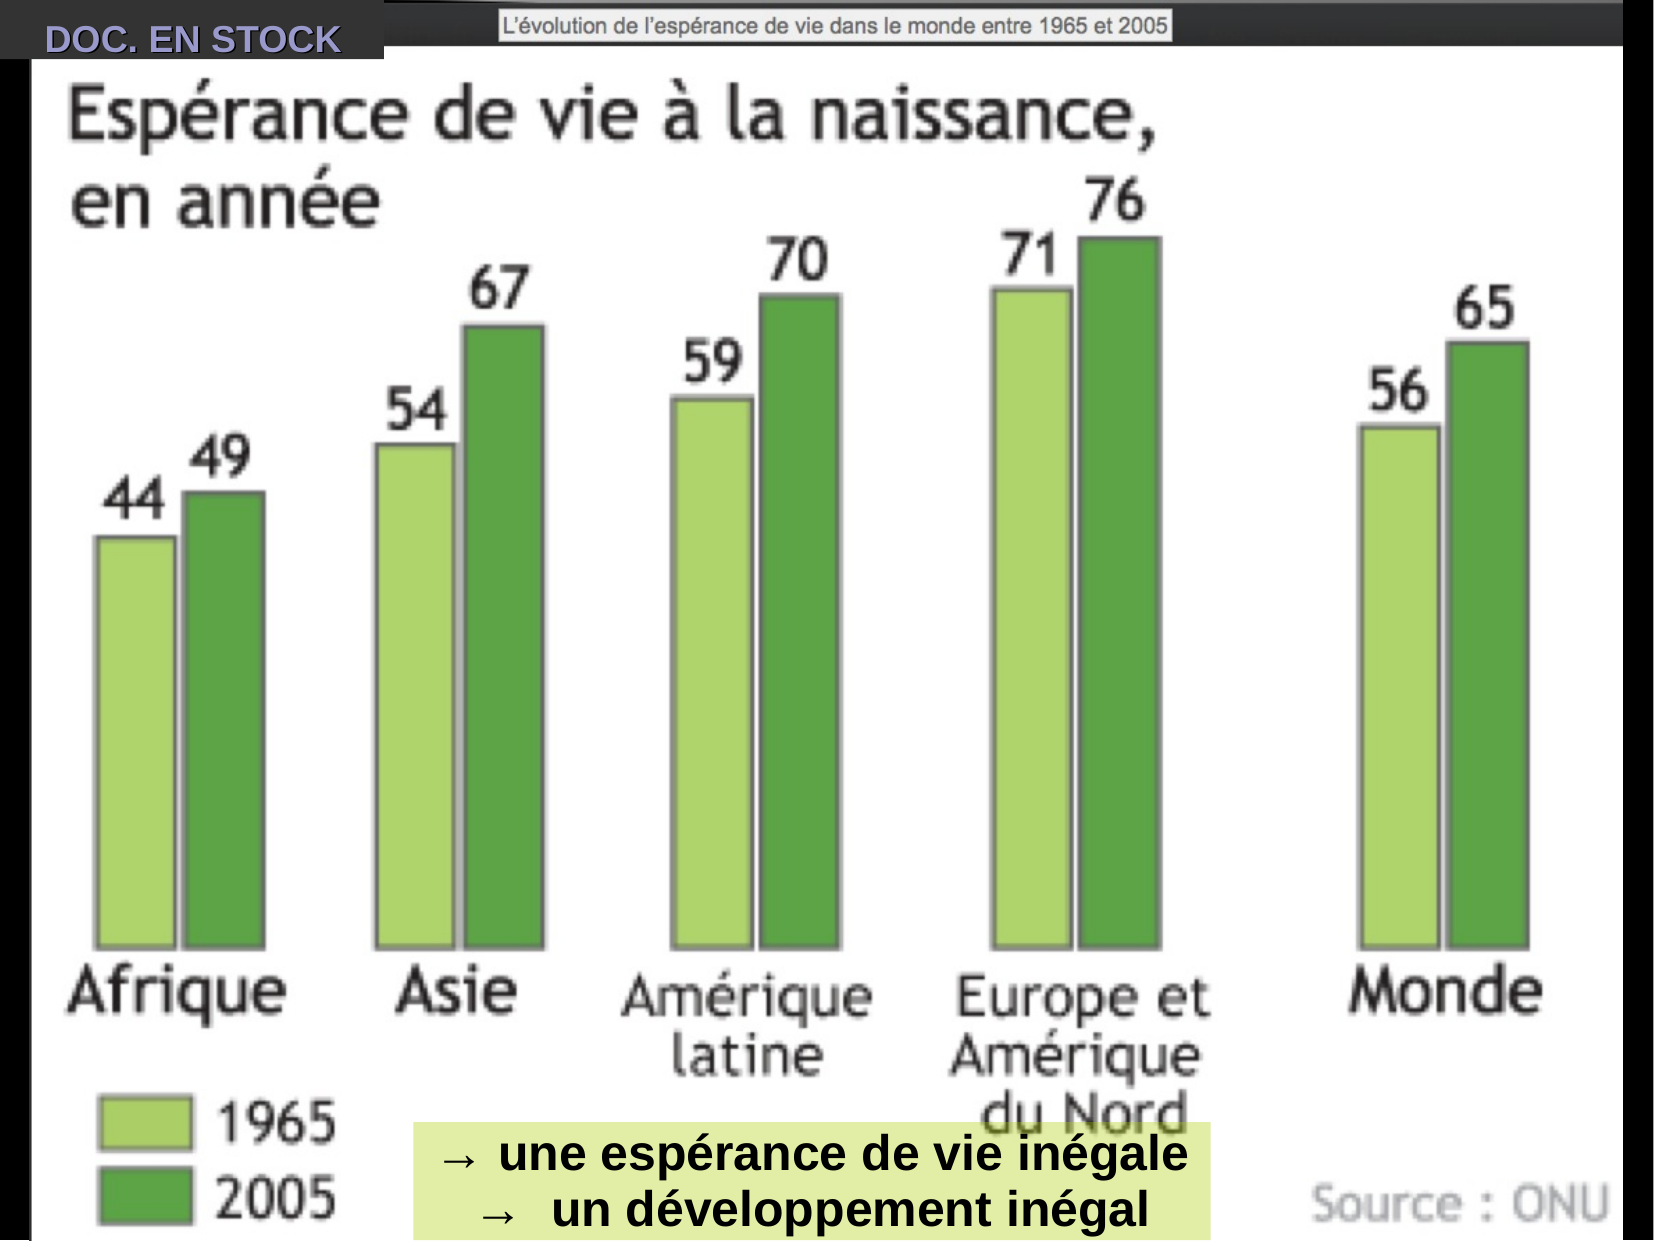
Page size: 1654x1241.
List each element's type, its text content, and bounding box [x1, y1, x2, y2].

text_box → une espérance de vie inégale → un développement inégal [413, 1122, 1211, 1241]
picture [29, 0, 1623, 1241]
text_box DOC. EN STOCK [0, 0, 384, 60]
